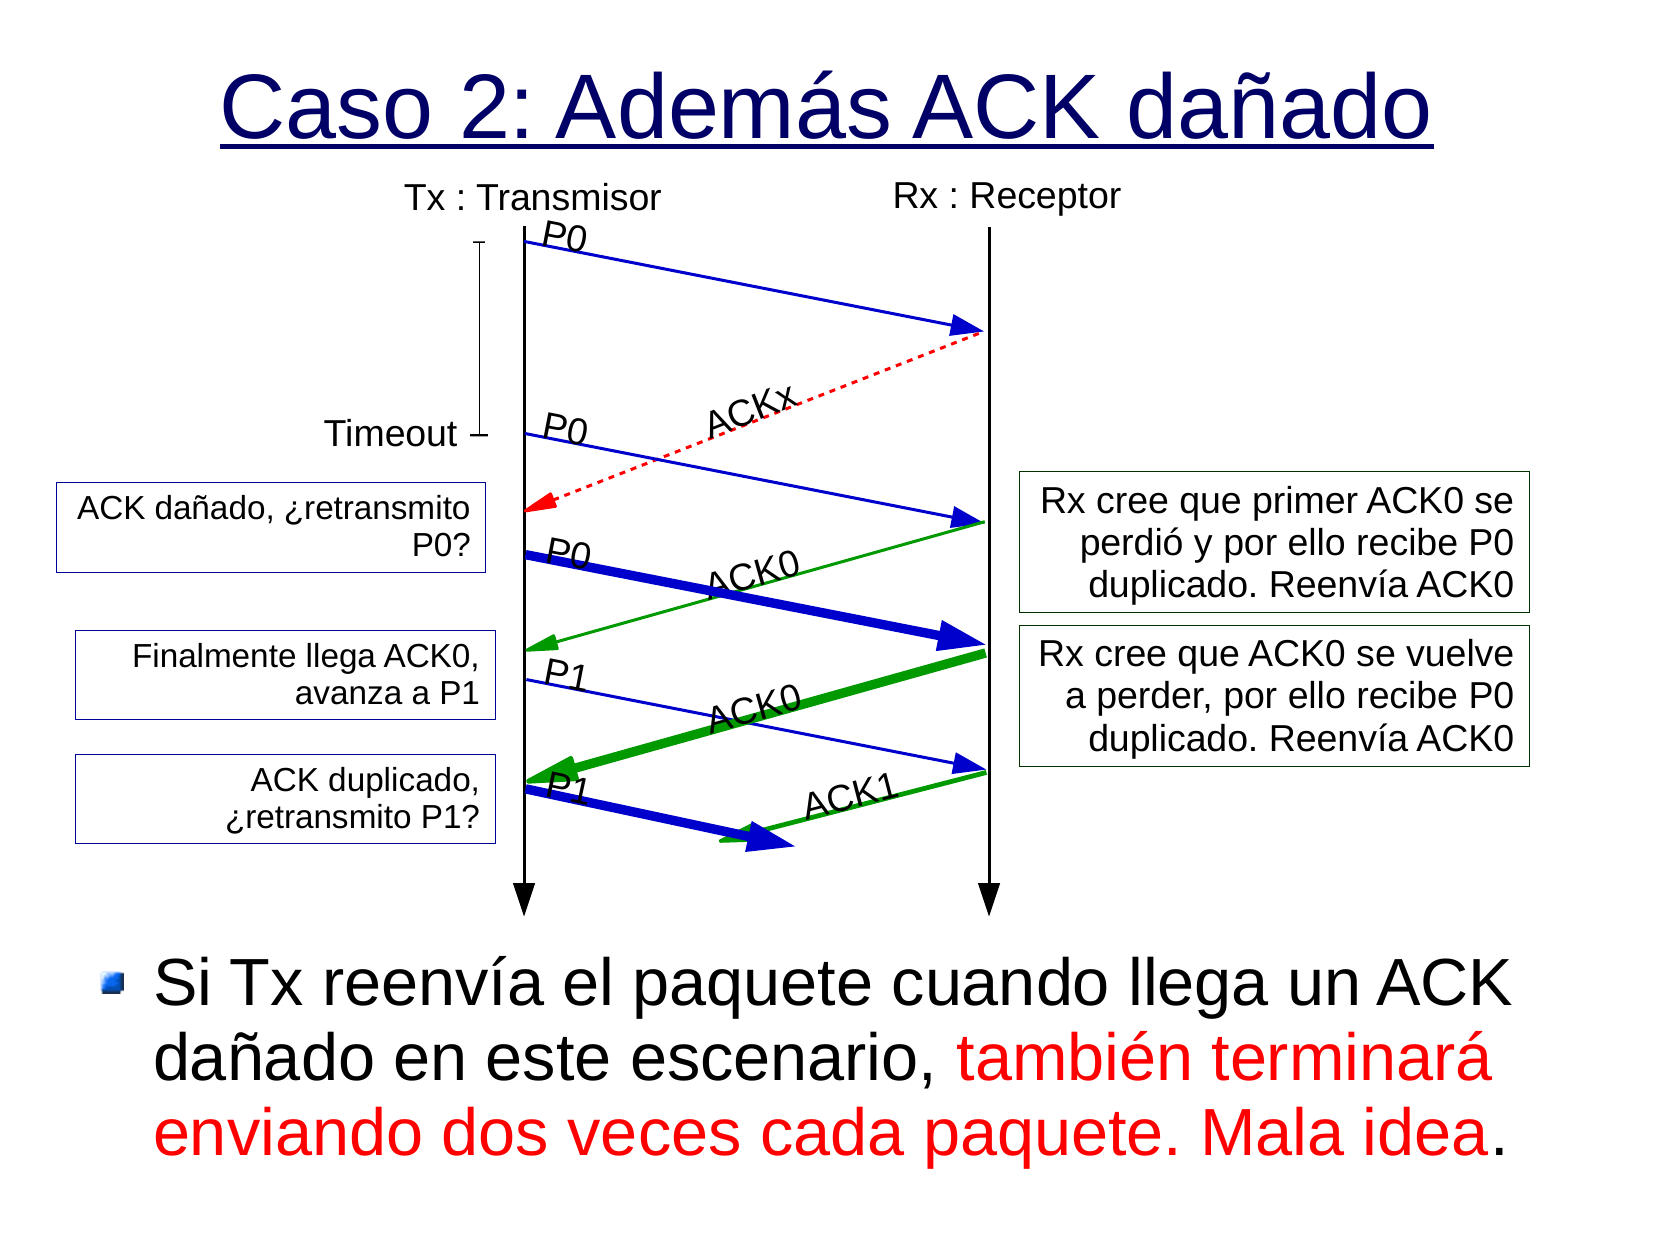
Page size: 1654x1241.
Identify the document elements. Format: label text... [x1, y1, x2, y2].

text_box Timeout [308, 405, 474, 463]
title Caso 2: Además ACK dañado [82, 49, 1571, 166]
text_box Rx cree que ACK0 se vuelve a perder, por ello recibe P0 duplicado. Reenvía ACK0 [1019, 625, 1530, 767]
text_box Finalmente llega ACK0, avanza a P1 [75, 630, 496, 720]
text_box Tx : Transmisor [389, 169, 690, 226]
text_box ACK dañado, ¿retransmito P0? [56, 482, 486, 573]
text_box Rx : Receptor [877, 166, 1178, 224]
list Si Tx reenvía el paquete cuando llega un ACK dañado en este escenario, también terminará enviando dos veces cada paquete. Mala idea. [82, 945, 1571, 1205]
text_box Rx cree que primer ACK0 se perdió y por ello recibe P0 duplicado. Reenvía ACK0 [1019, 471, 1530, 613]
text_box ACK duplicado, ¿retransmito P1? [75, 754, 496, 844]
